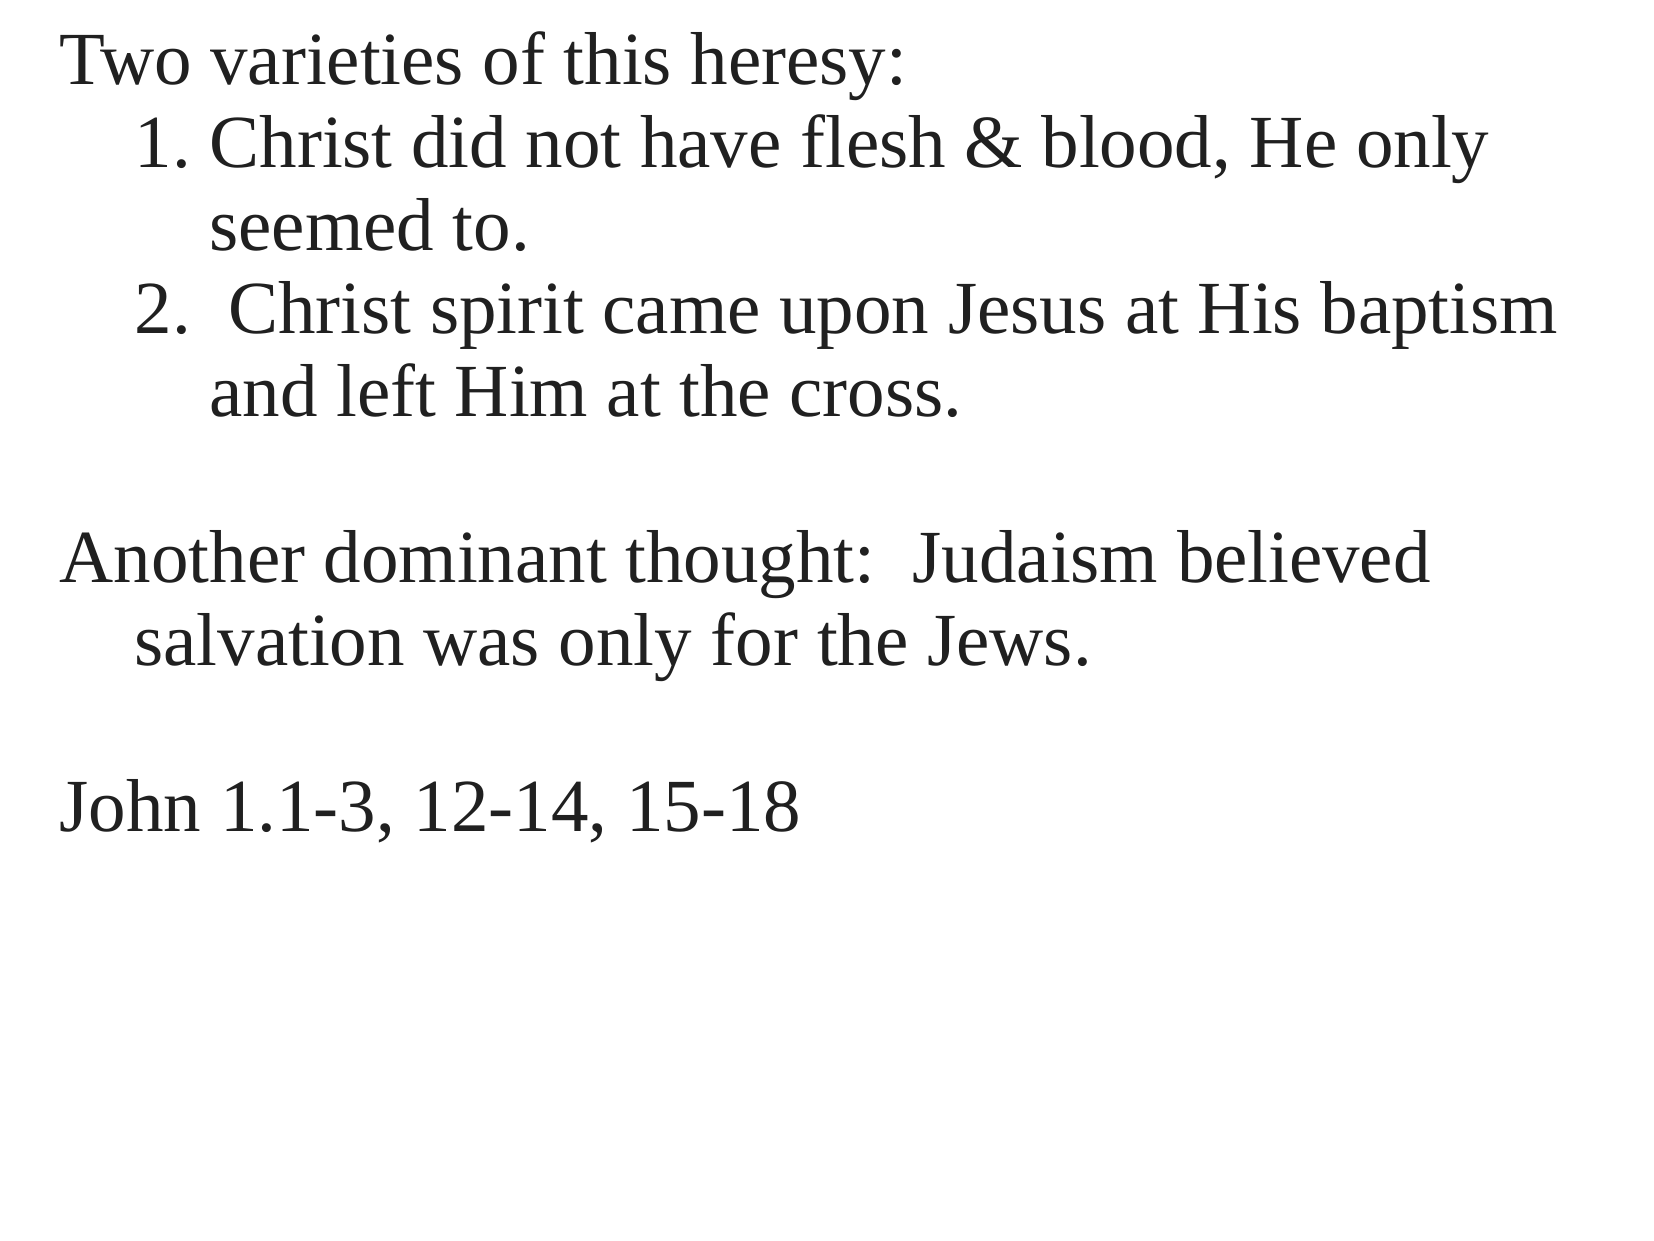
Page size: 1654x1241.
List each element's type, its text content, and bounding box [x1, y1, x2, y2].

text_box Two varieties of this heresy: 1. Christ did not have flesh & blood, He only seemed to. 2. Christ spirit came upon Jesus at His baptism and left Him at the cross. Another dominant thought: Judaism believed salvation was only for the Jews. John 1.1-3, 12-14, 15-18 [44, 10, 1591, 1040]
